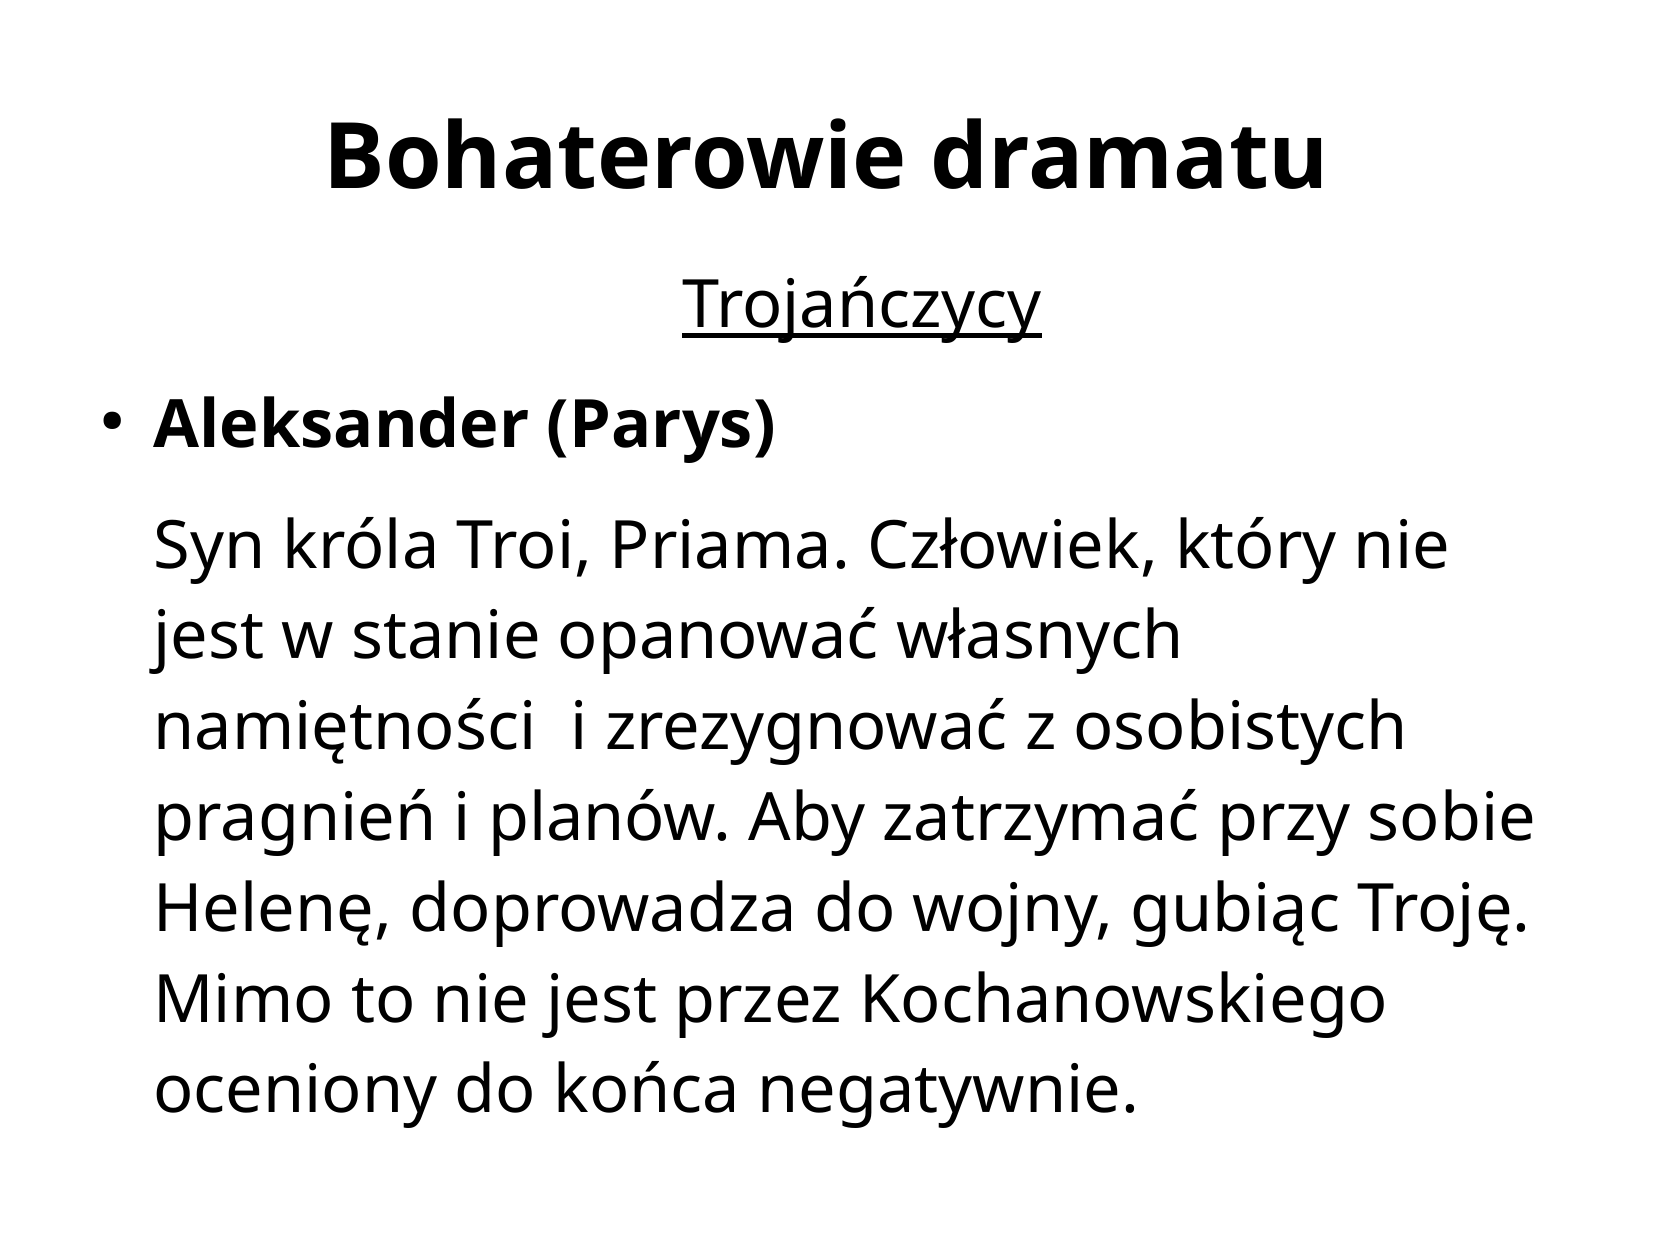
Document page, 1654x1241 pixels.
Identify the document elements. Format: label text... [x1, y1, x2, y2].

list Trojańczycy Aleksander (Parys) Syn króla Troi, Priama. Człowiek, który nie jest w stanie opanować własnych namiętności i zrezygnować z osobistych pragnień i planów. Aby zatrzymać przy sobie Helenę, doprowadza do wojny, gubiąc Troję. Mimo to nie jest przez Kochanowskiego oceniony do końca negatywnie. [82, 256, 1571, 1241]
title Bohaterowie dramatu [82, 49, 1571, 256]
